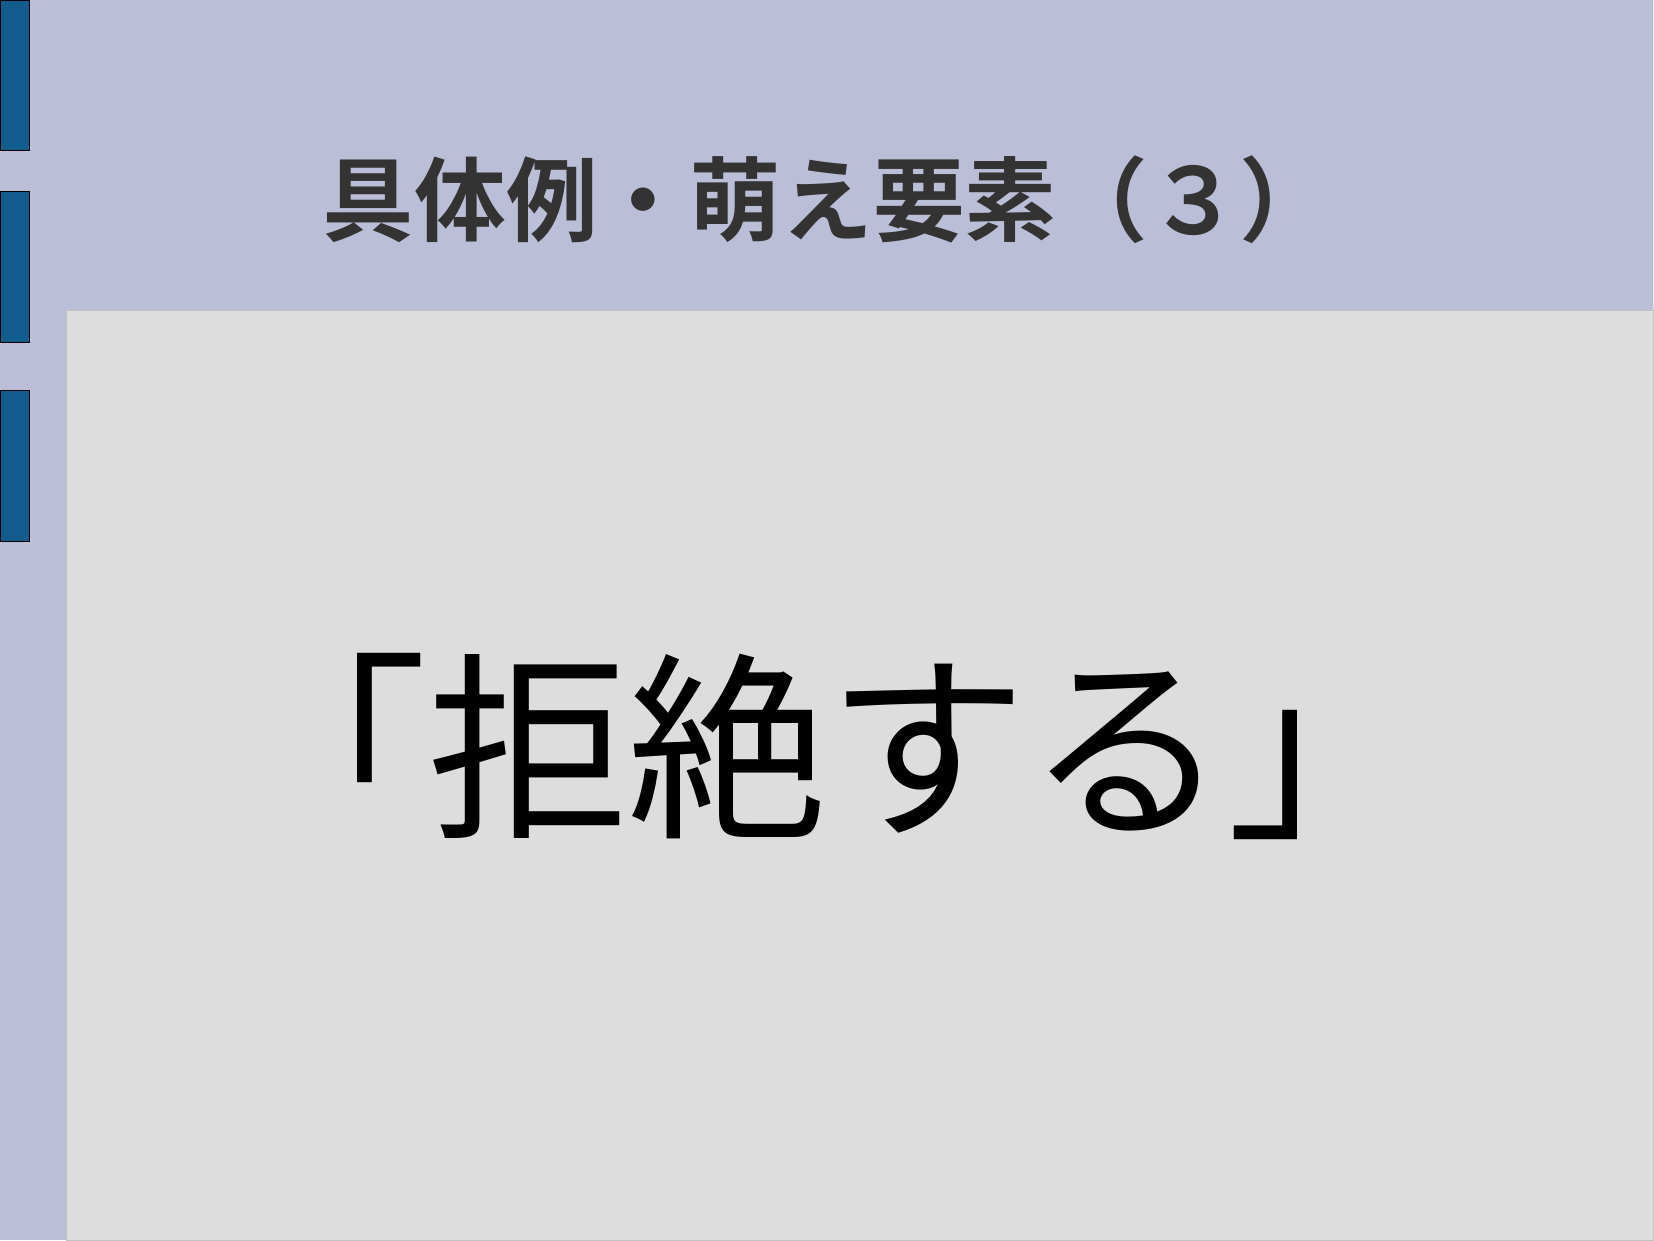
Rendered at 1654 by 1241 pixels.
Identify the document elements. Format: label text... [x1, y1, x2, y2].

subtitle 「拒絶する」 [121, 344, 1534, 1127]
title 具体例・萌え要素（３） [121, 91, 1534, 299]
